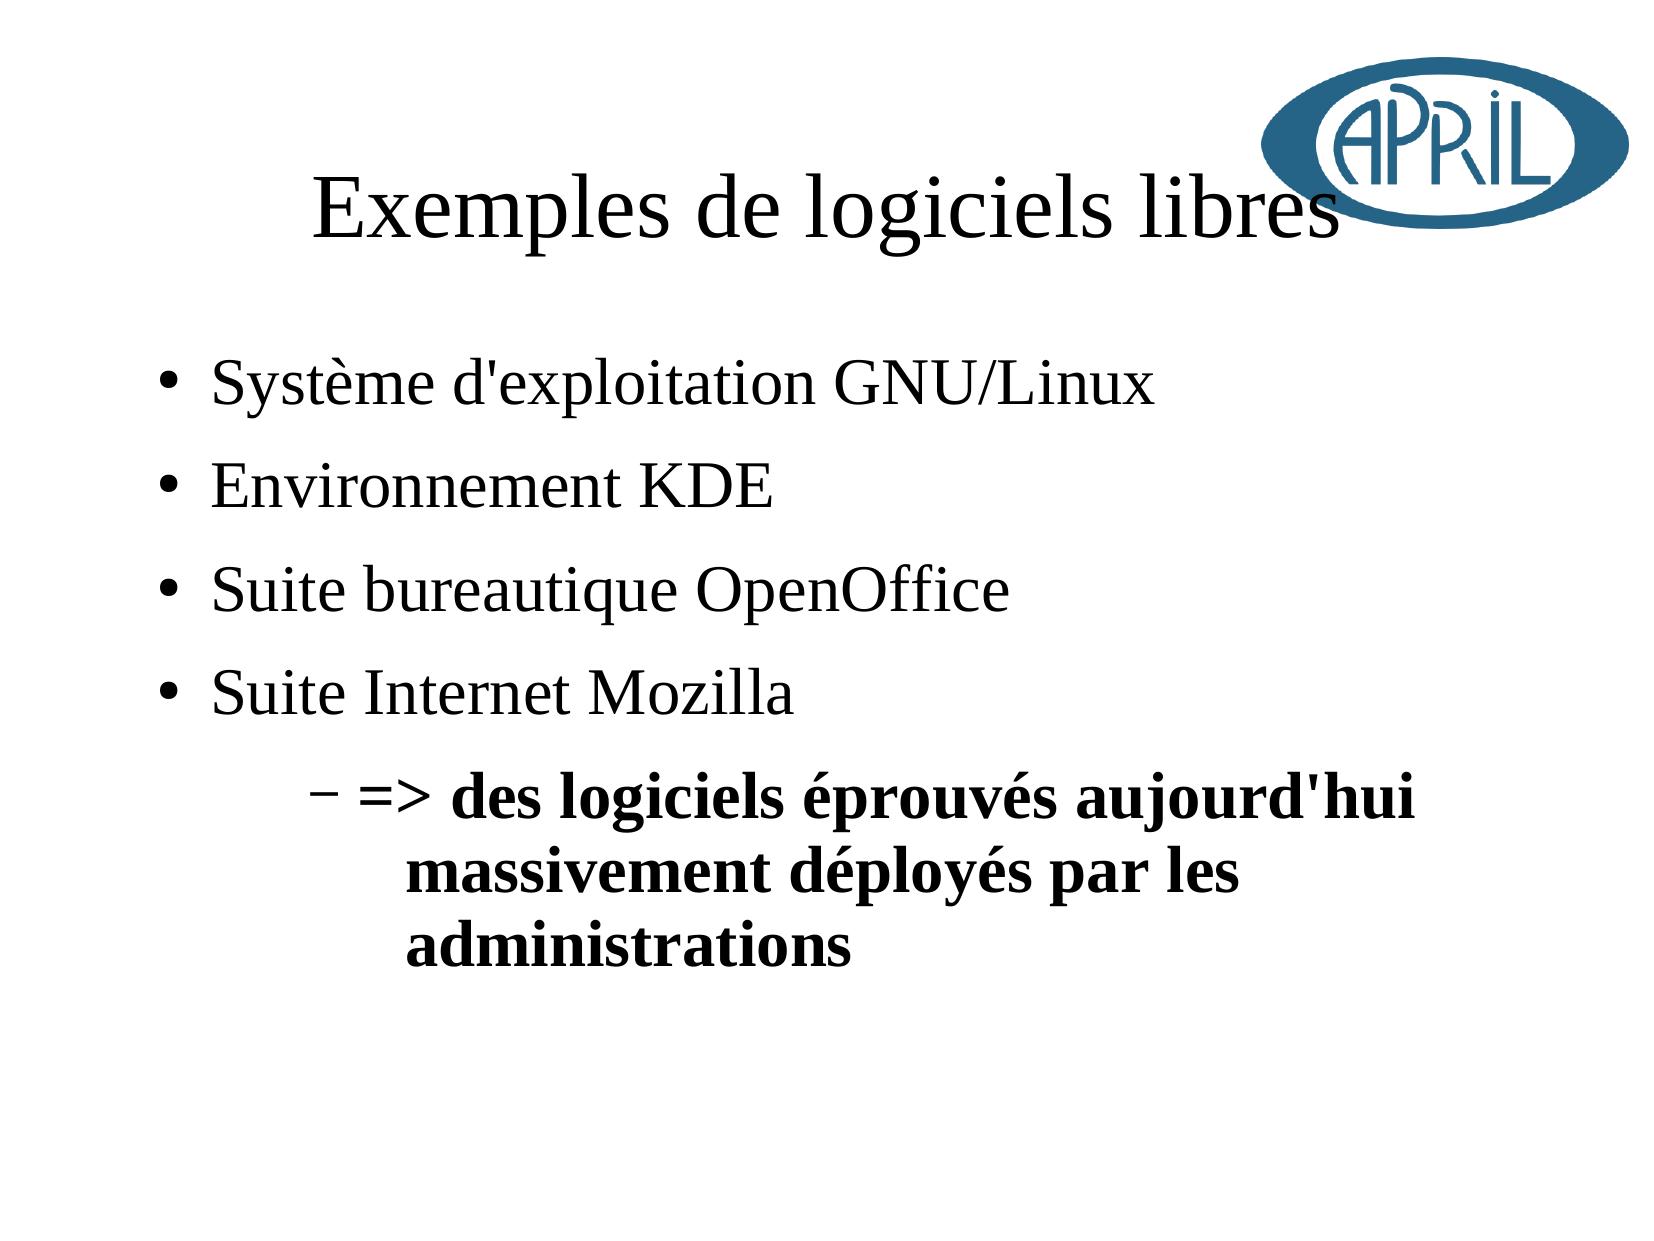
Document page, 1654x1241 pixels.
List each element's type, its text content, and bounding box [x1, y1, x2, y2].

list Système d'exploitation GNU/Linux Environnement KDE Suite bureautique OpenOffice Suite Internet Mozilla => des logiciels éprouvés aujourd'hui massivement déployés par les administrations [121, 344, 1534, 1127]
title Exemples de logiciels libres [121, 102, 1534, 311]
picture [1261, 57, 1629, 229]
